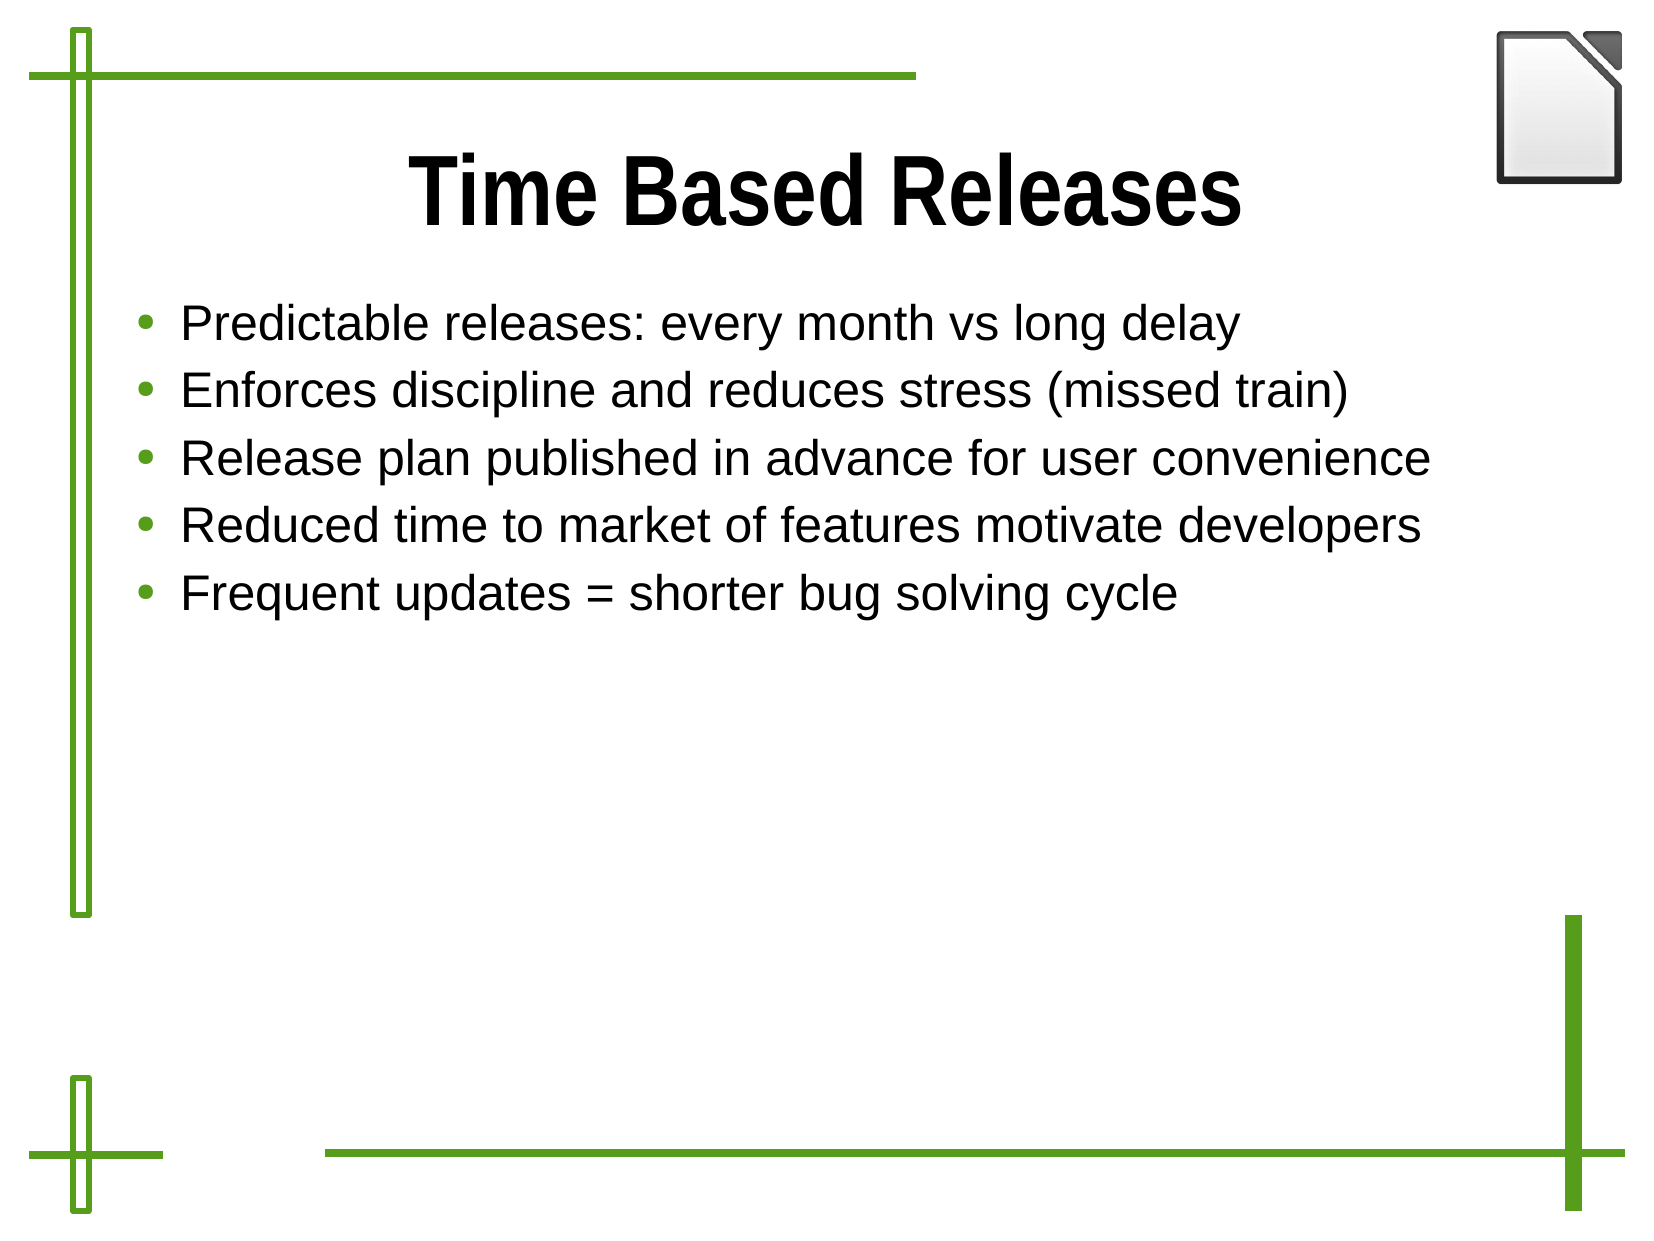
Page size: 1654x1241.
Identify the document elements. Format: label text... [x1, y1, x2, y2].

title Time Based Releases [118, 118, 1536, 260]
picture [1494, 29, 1624, 186]
list Predictable releases: every month vs long delay Enforces discipline and reduces stress (missed train) Release plan published in advance for user convenience Reduced time to market of features motivate developers Frequent updates = shorter bug solving cycle [118, 295, 1536, 1123]
